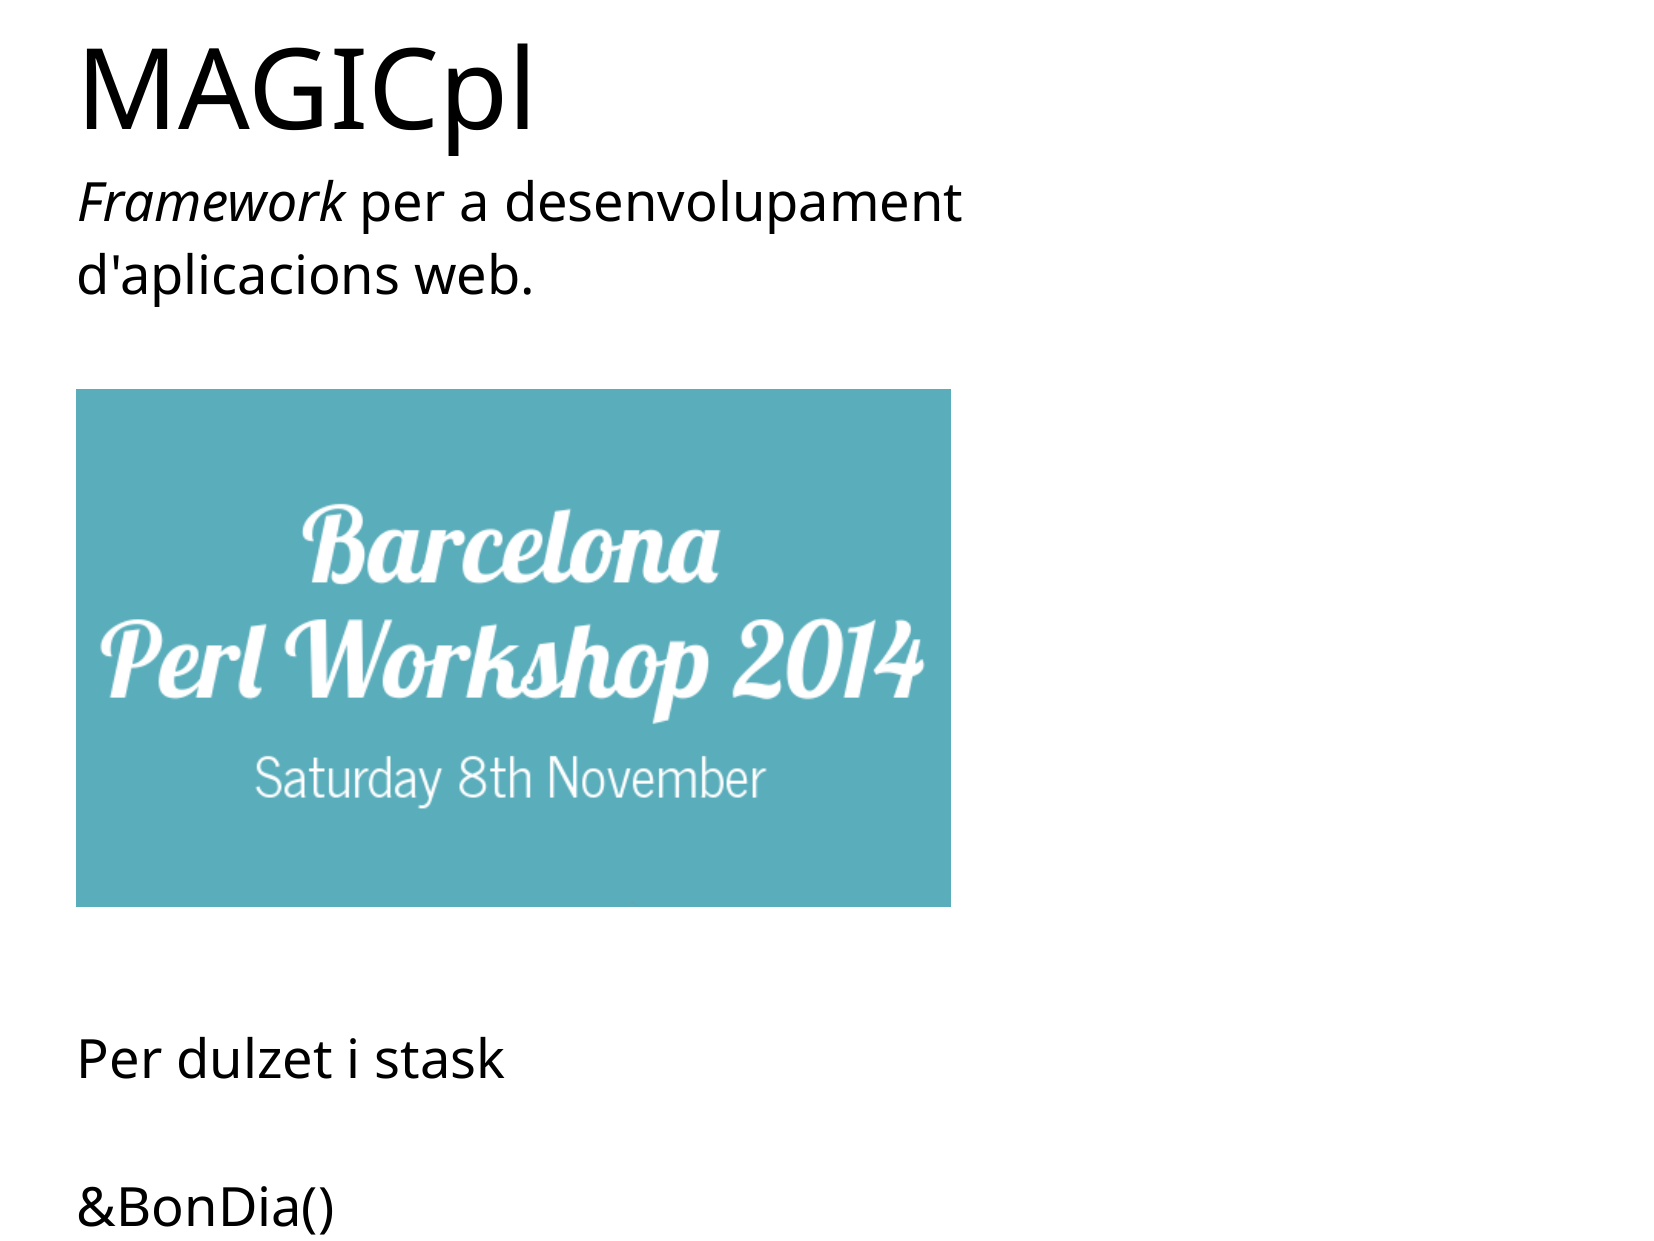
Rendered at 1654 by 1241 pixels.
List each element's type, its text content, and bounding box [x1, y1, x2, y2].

title [82, 47, 1571, 130]
subtitle MAGICpl Framework per a desenvolupament d'aplicacions web. Per dulzet i stask &BonDia() [76, 82, 1577, 1170]
picture [76, 389, 951, 907]
